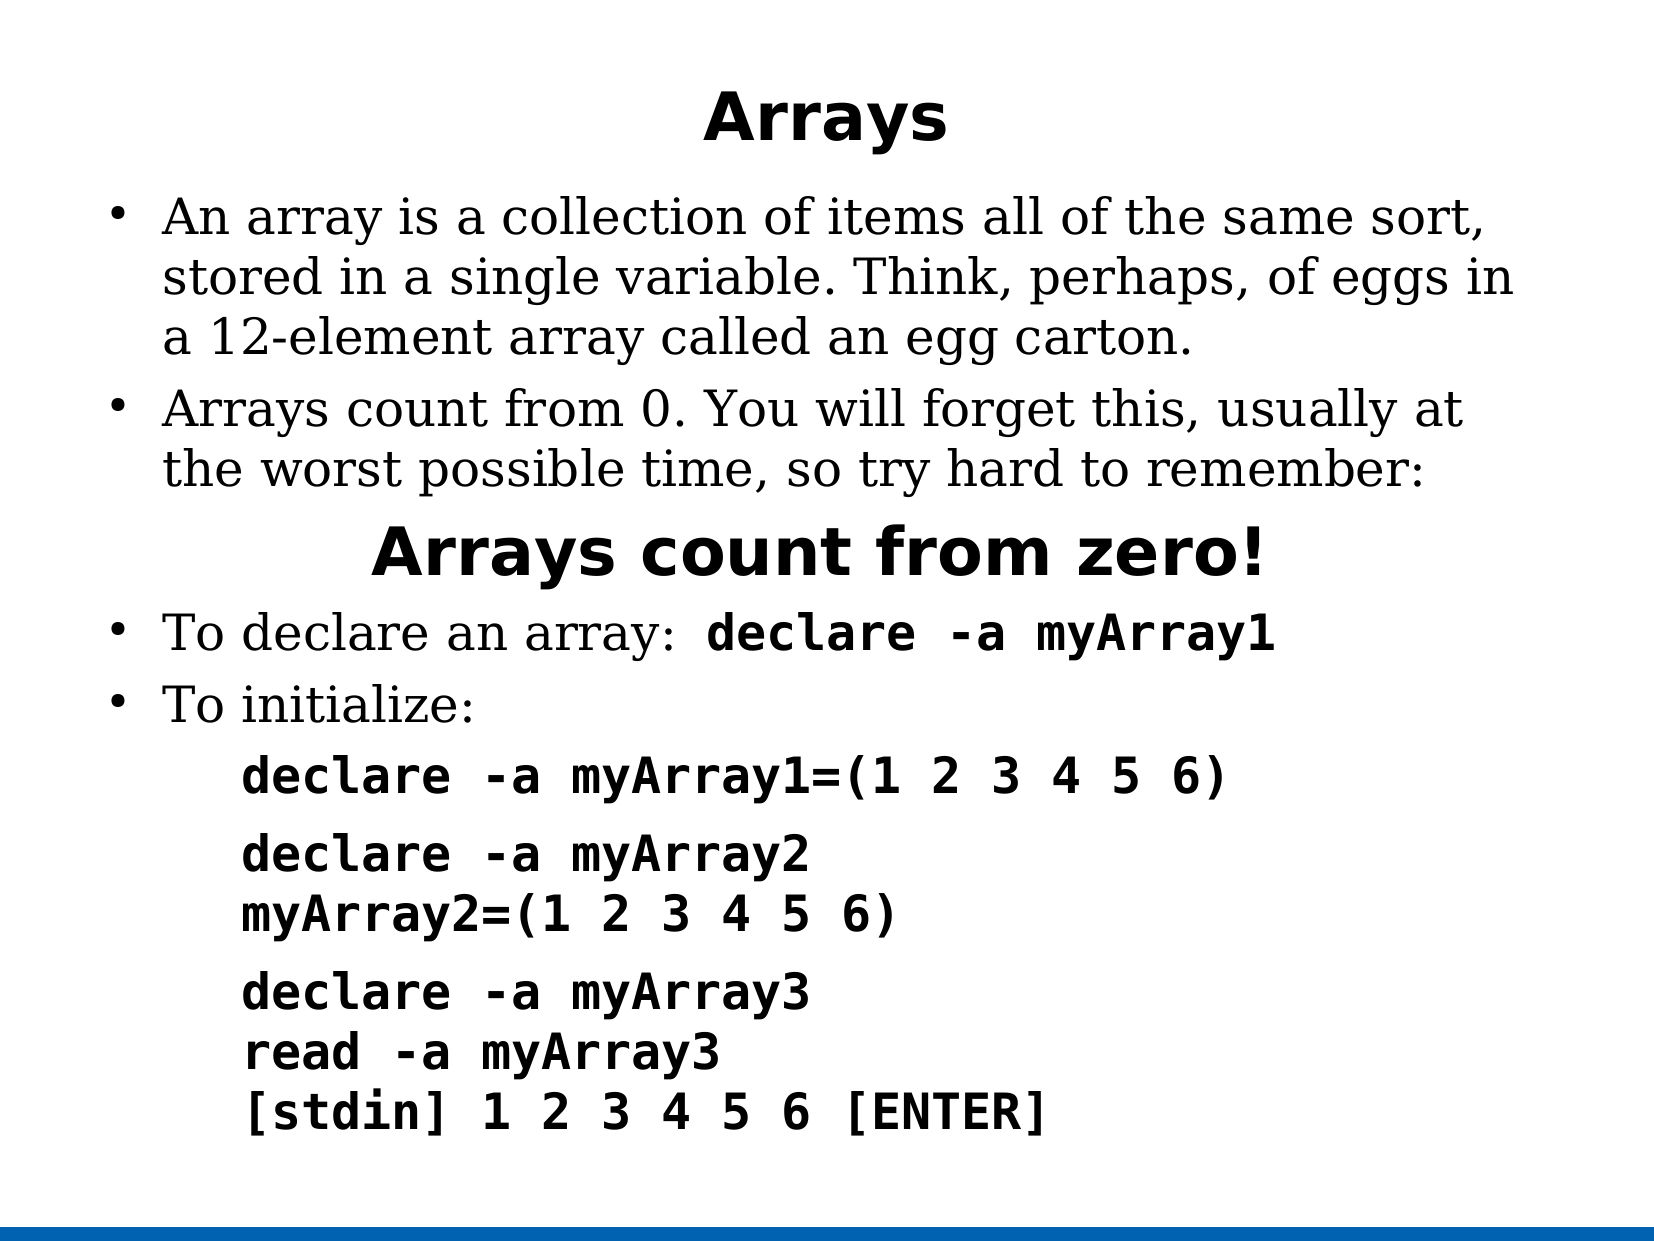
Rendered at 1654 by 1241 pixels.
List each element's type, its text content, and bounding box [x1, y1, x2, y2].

list An array is a collection of items all of the same sort, stored in a single variable. Think, perhaps, of eggs in a 12-element array called an egg carton. Arrays count from 0. You will forget this, usually at the worst possible time, so try hard to remember: Arrays count from zero! To declare an array: declare -a myArray1 To initialize: declare -a myArray1=(1 2 3 4 5 6) declare -a myArray2 myArray2=(1 2 3 4 5 6) declare -a myArray3 read -a myArray3 [stdin] 1 2 3 4 5 6 [ENTER] [76, 177, 1565, 1148]
title Arrays [82, 50, 1571, 178]
